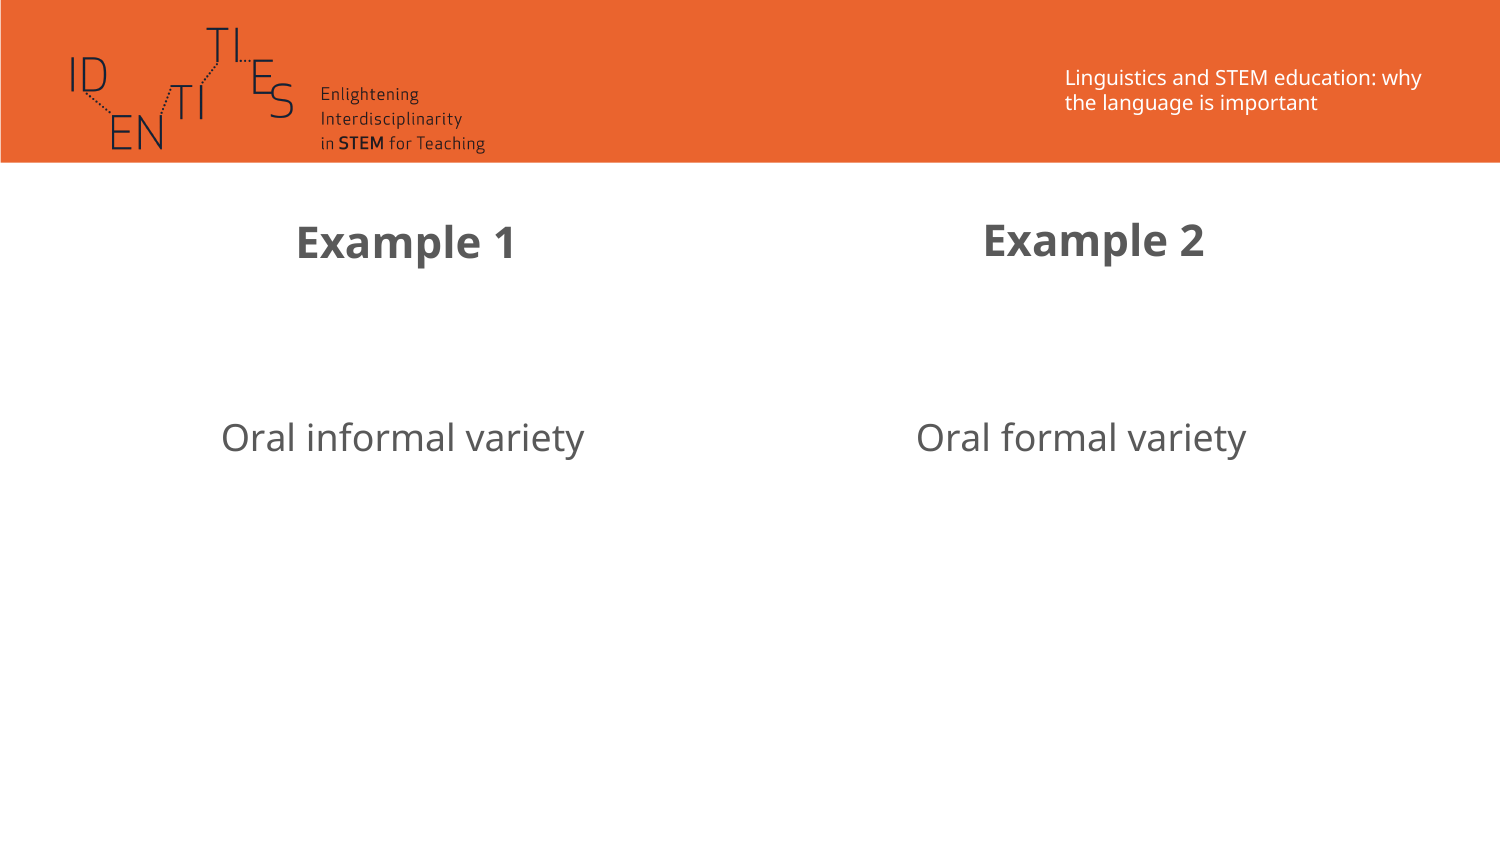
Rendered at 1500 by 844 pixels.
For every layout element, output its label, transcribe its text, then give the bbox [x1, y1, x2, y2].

list Oral formal variety [750, 406, 1414, 539]
list Example 2 [761, 194, 1426, 274]
list Oral informal variety [71, 406, 735, 593]
text_box Linguistics and STEM education: why the language is important [1049, 57, 1472, 164]
list Example 1 [75, 195, 739, 275]
text_box [0, 0, 1500, 163]
picture [71, 24, 485, 157]
